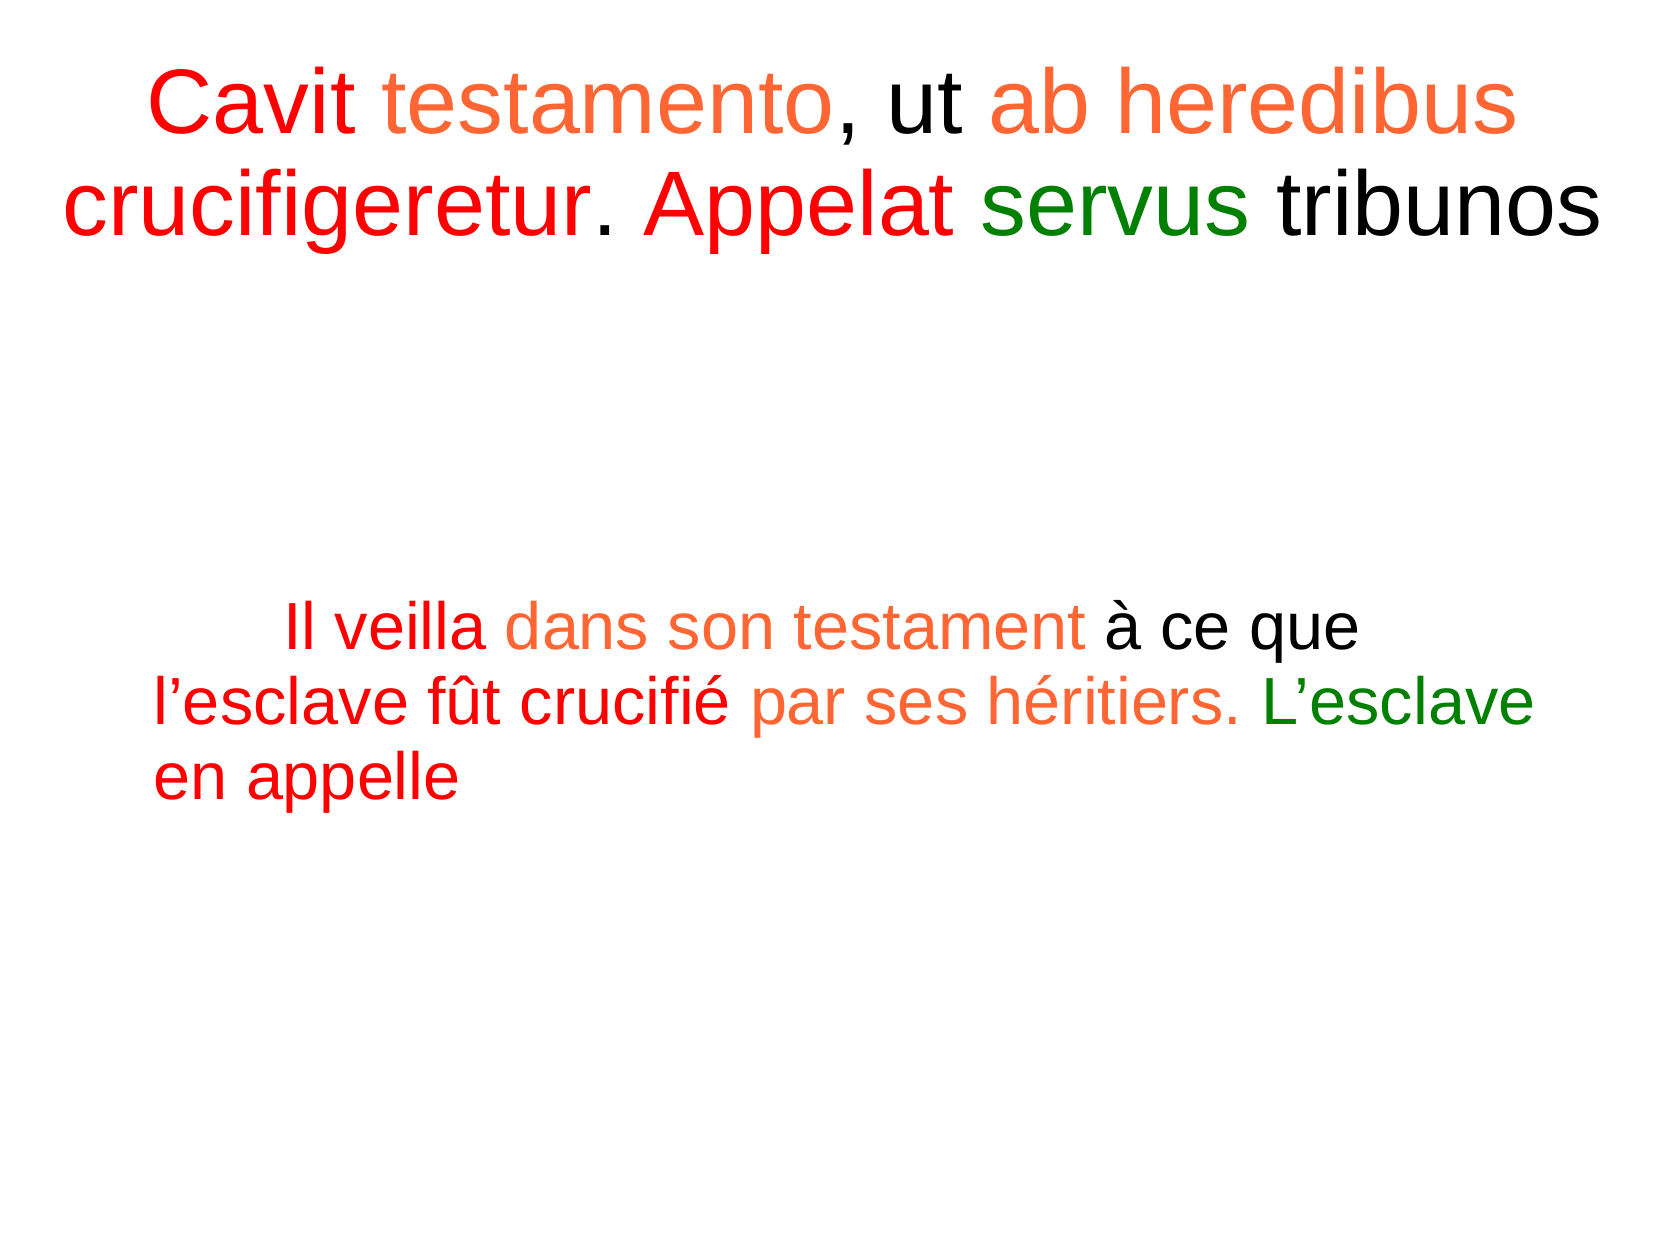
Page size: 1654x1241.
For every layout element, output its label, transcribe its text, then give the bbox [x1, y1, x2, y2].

list Il veilla dans son testament à ce que l’esclave fût crucifié par ses héritiers. L’esclave en appelle [82, 290, 1571, 1010]
title Cavit testamento, ut ab heredibus crucifigeretur. Appelat servus tribunos [59, 0, 1607, 307]
